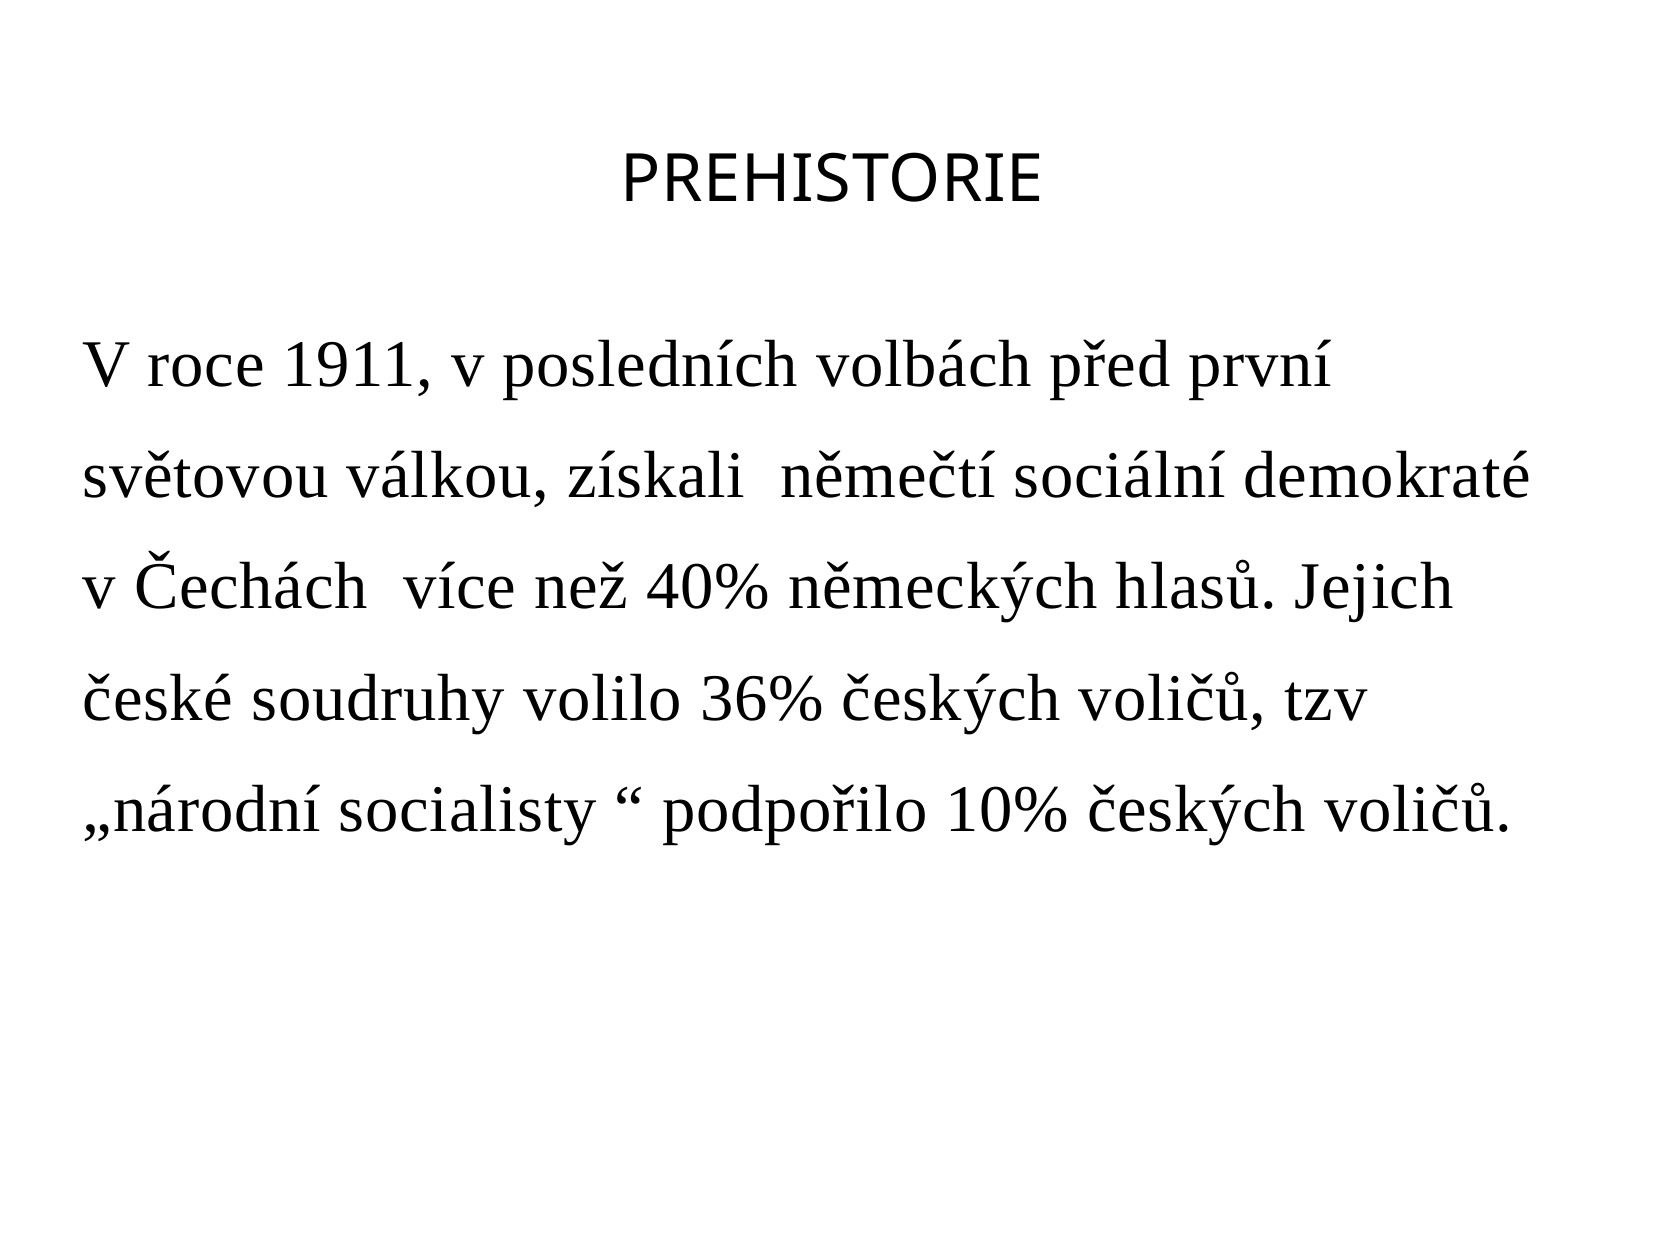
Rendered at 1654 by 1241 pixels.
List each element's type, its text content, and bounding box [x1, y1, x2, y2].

list V roce 1911, v posledních volbách před první světovou válkou, získali němečtí sociální demokraté v Čechách více než 40% německých hlasů. Jejich české soudruhy volilo 36% českých voličů, tzv „národní socialisty “ podpořilo 10% českých voličů. [82, 290, 1571, 1010]
title Prehistorie [82, 49, 1571, 257]
